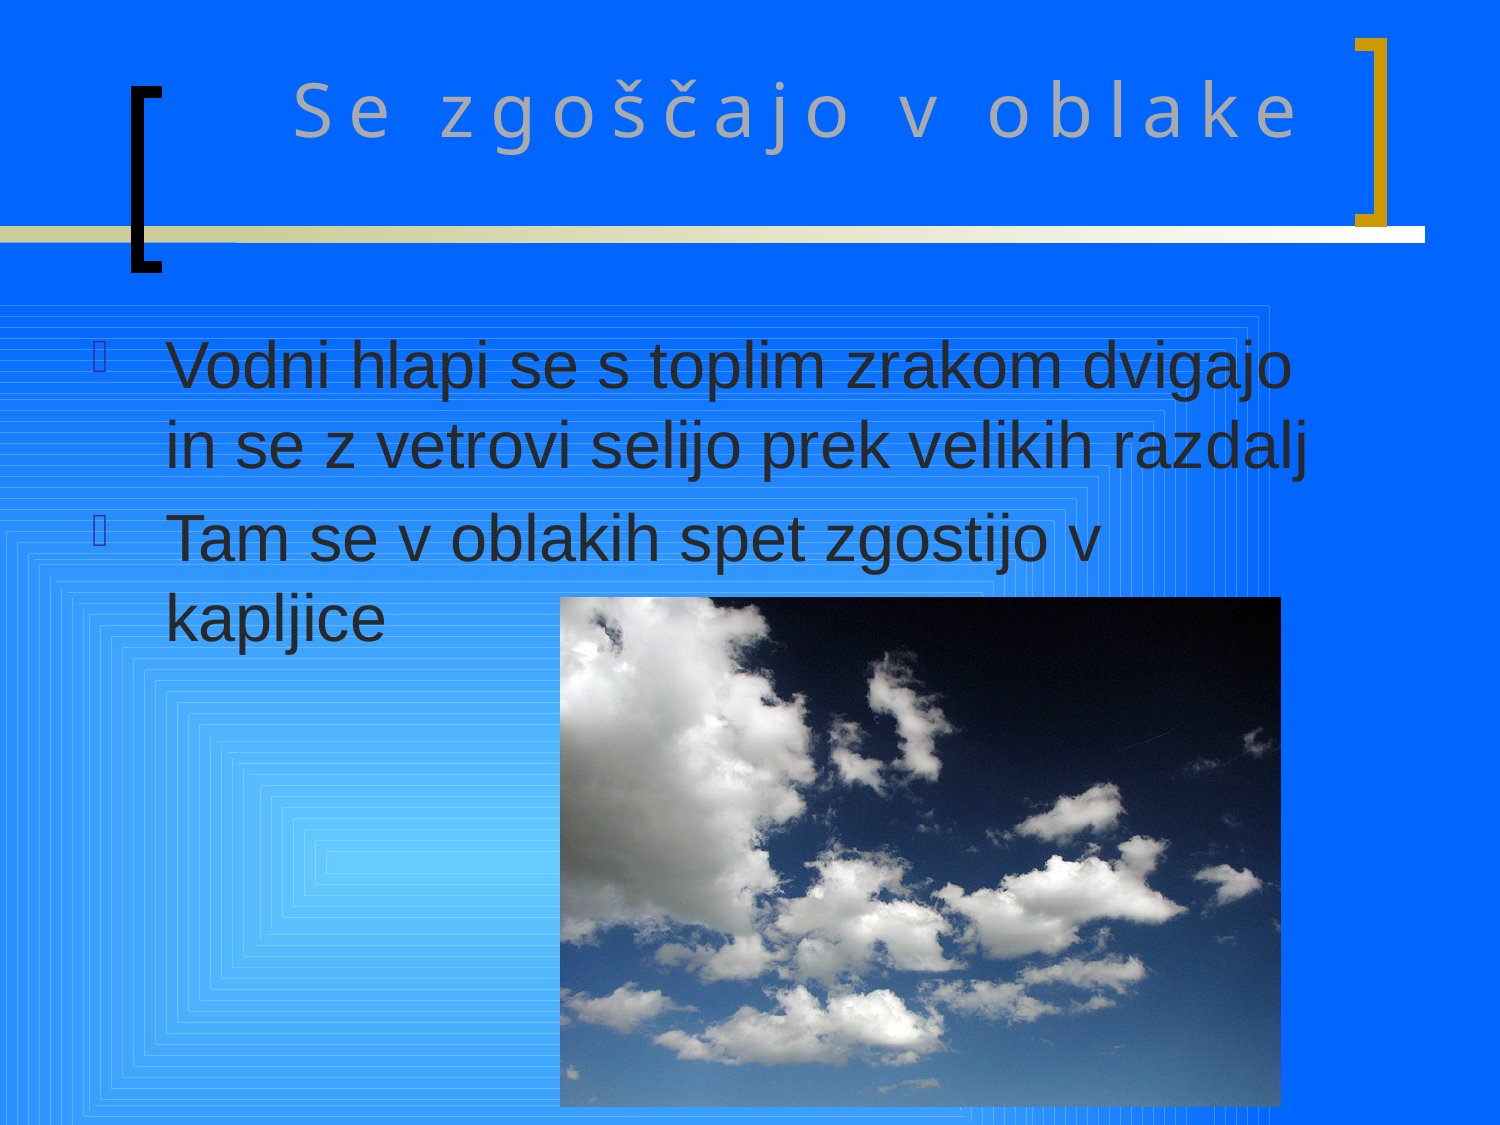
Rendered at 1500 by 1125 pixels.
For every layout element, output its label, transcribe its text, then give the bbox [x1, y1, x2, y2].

list Vodni hlapi se s toplim zrakom dvigajo in se z vetrovi selijo prek velikih razdalj Tam se v oblakih spet zgostijo v kapljice [76, 314, 1334, 990]
text_box Se zgoščajo v oblake [277, 54, 1141, 268]
picture [560, 597, 1281, 1107]
